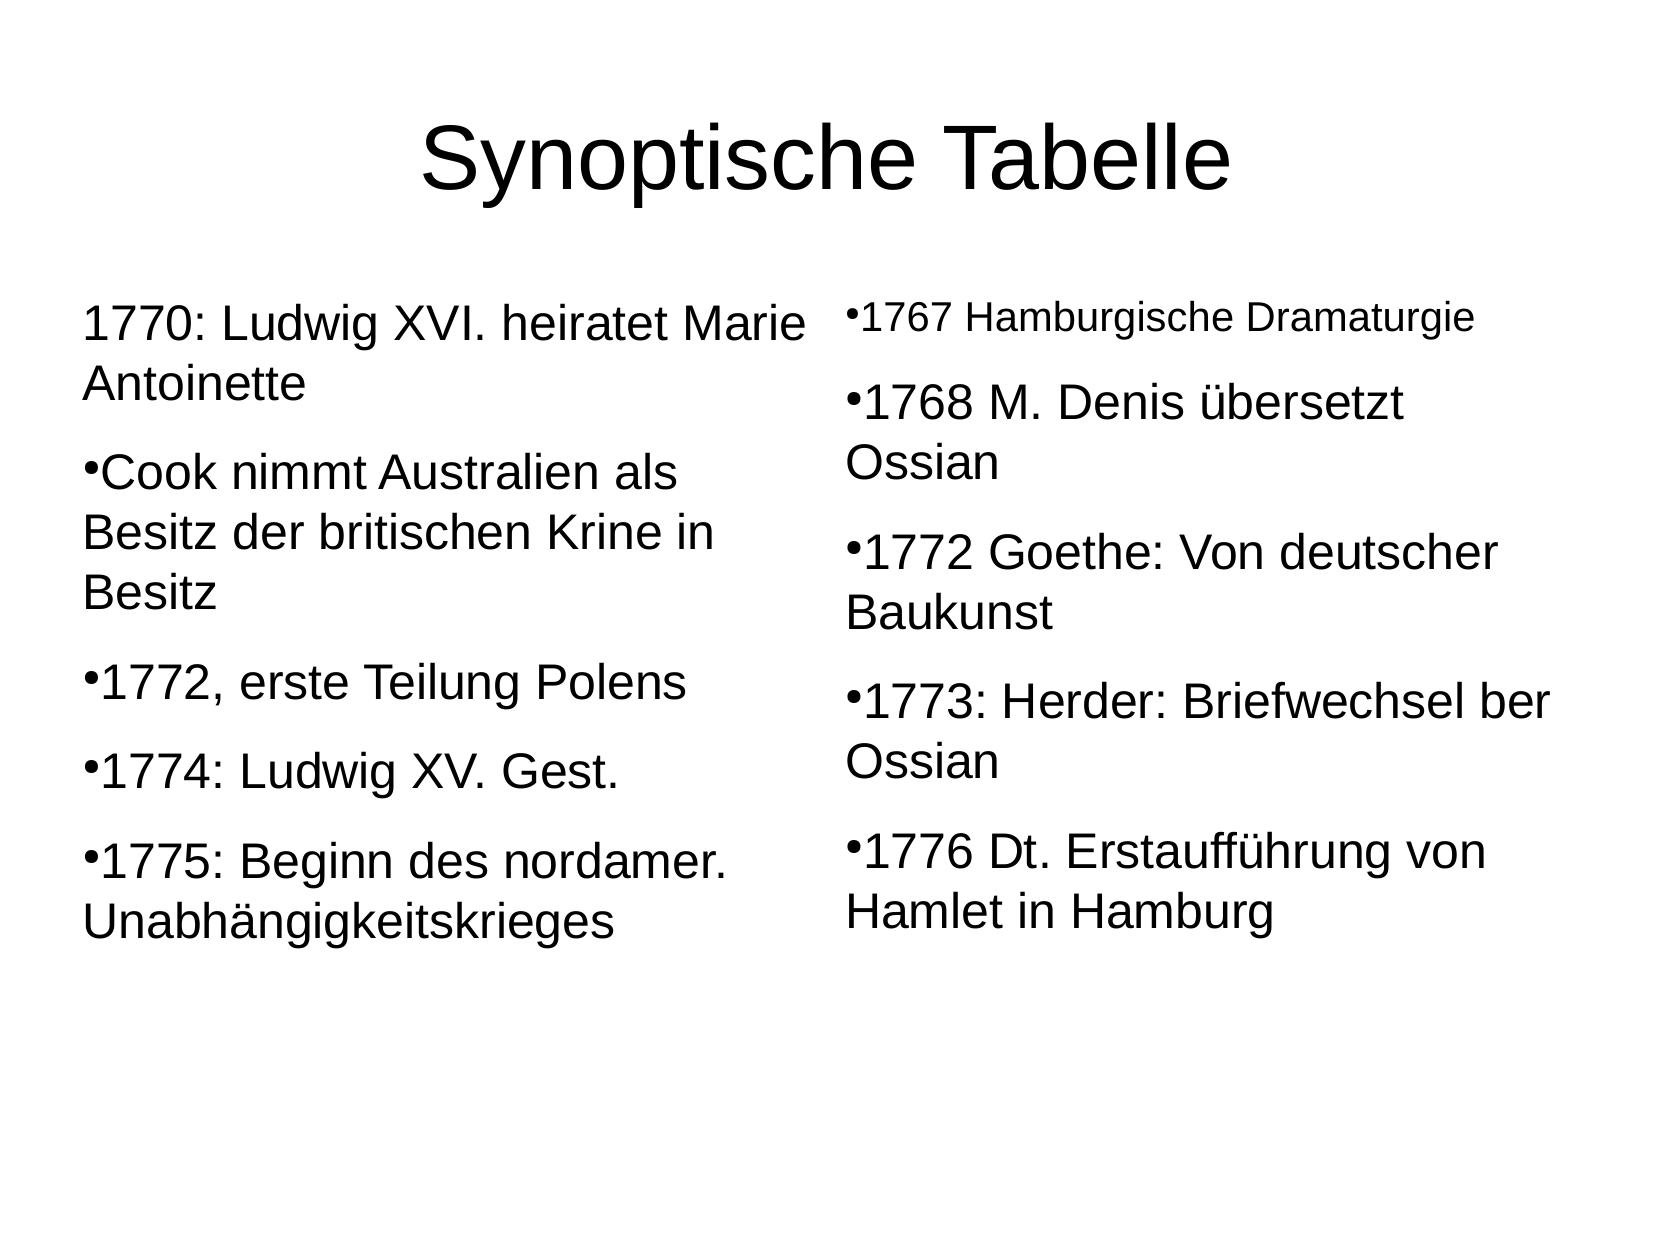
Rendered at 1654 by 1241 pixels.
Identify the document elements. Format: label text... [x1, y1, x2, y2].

title Synoptische Tabelle [82, 49, 1571, 257]
list 1767 Hamburgische Dramaturgie 1768 M. Denis übersetzt Ossian 1772 Goethe: Von deutscher Baukunst 1773: Herder: Briefwechsel ber Ossian 1776 Dt. Erstaufführung von Hamlet in Hamburg [845, 290, 1572, 1010]
list 1770: Ludwig XVI. heiratet Marie Antoinette Cook nimmt Australien als Besitz der britischen Krine in Besitz 1772, erste Teilung Polens 1774: Ludwig XV. Gest. 1775: Beginn des nordamer. Unabhängigkeitskrieges [82, 290, 809, 1010]
